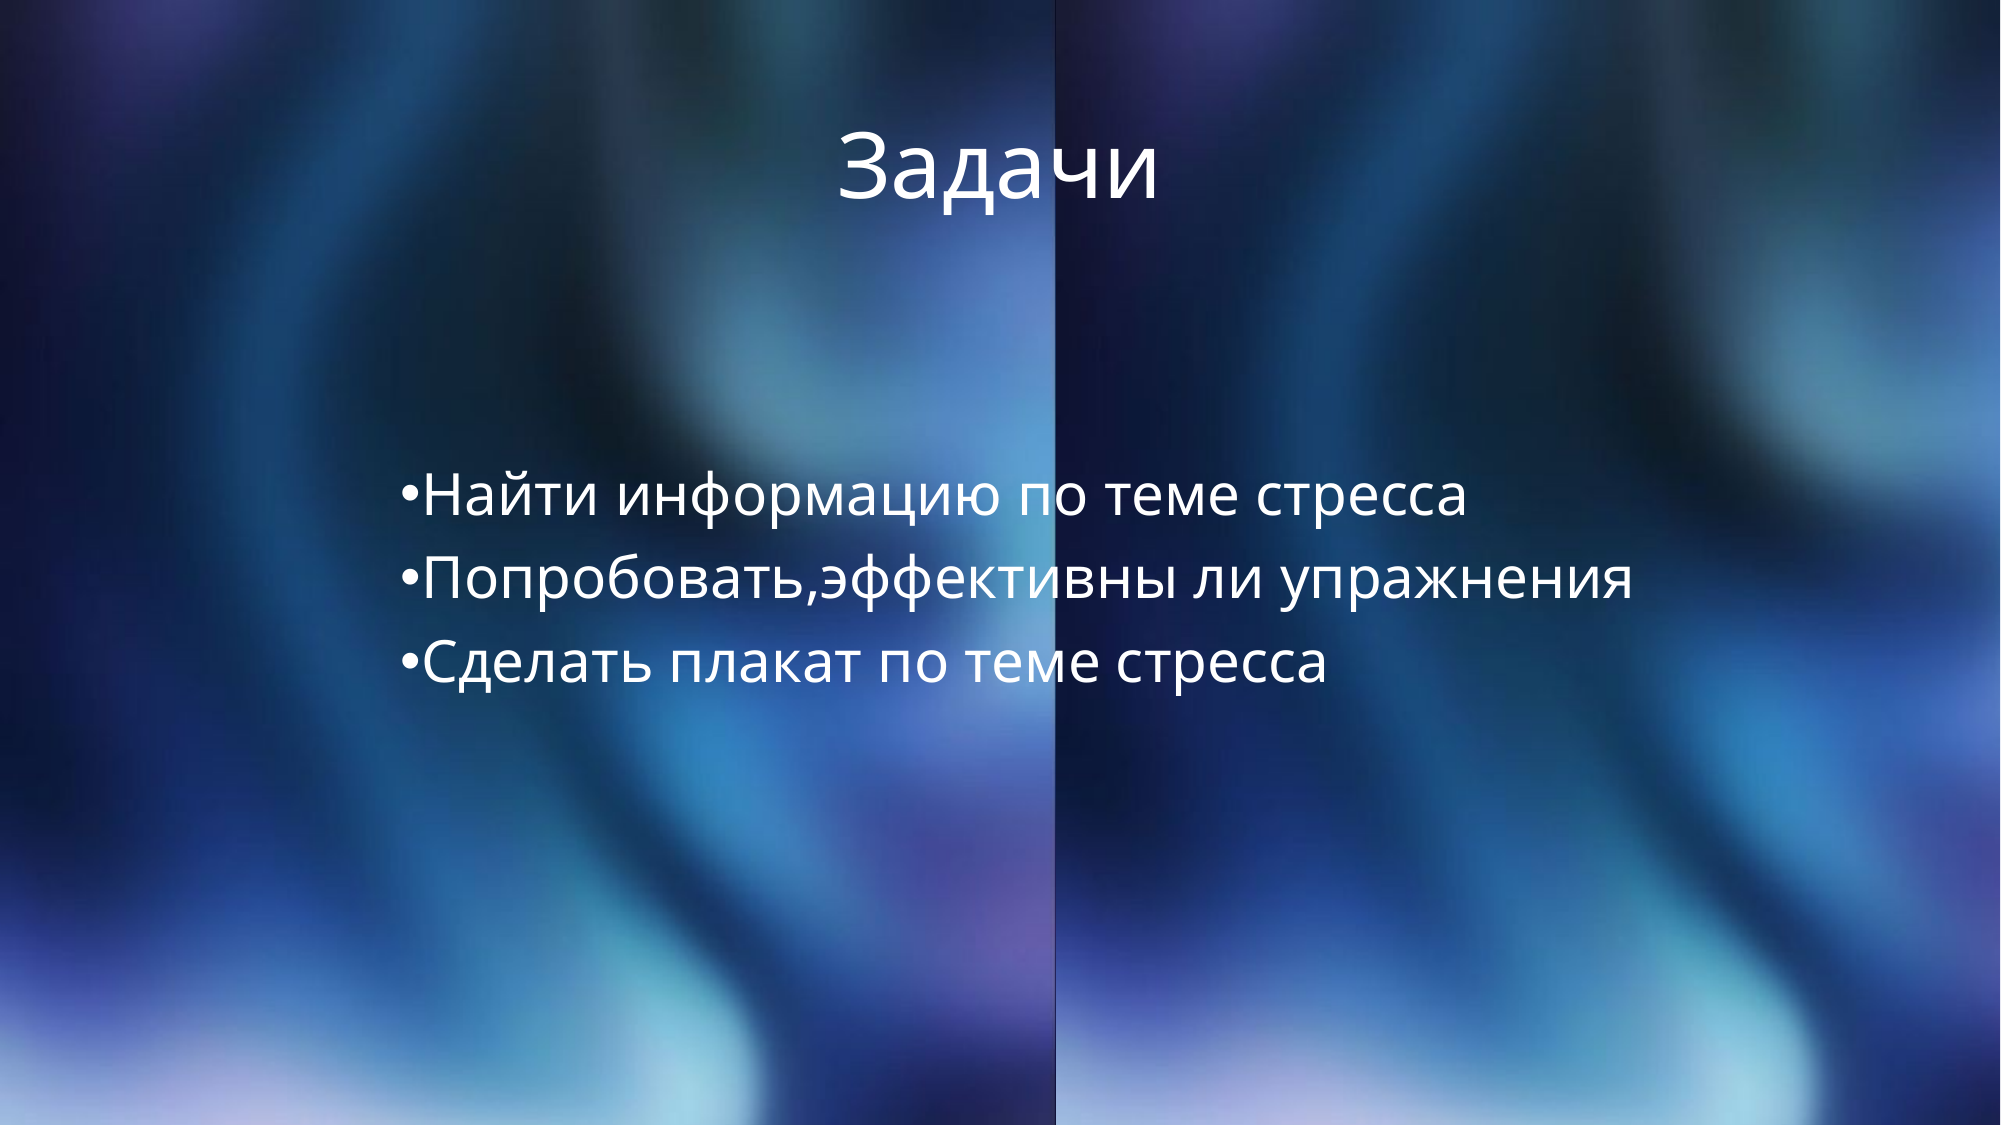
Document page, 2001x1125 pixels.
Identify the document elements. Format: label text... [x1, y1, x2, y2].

title Задачи [137, 59, 1863, 278]
list Найти информацию по теме стресса Попробовать,эффективны ли упражнения Сделать плакат по теме стресса [385, 457, 2000, 1125]
